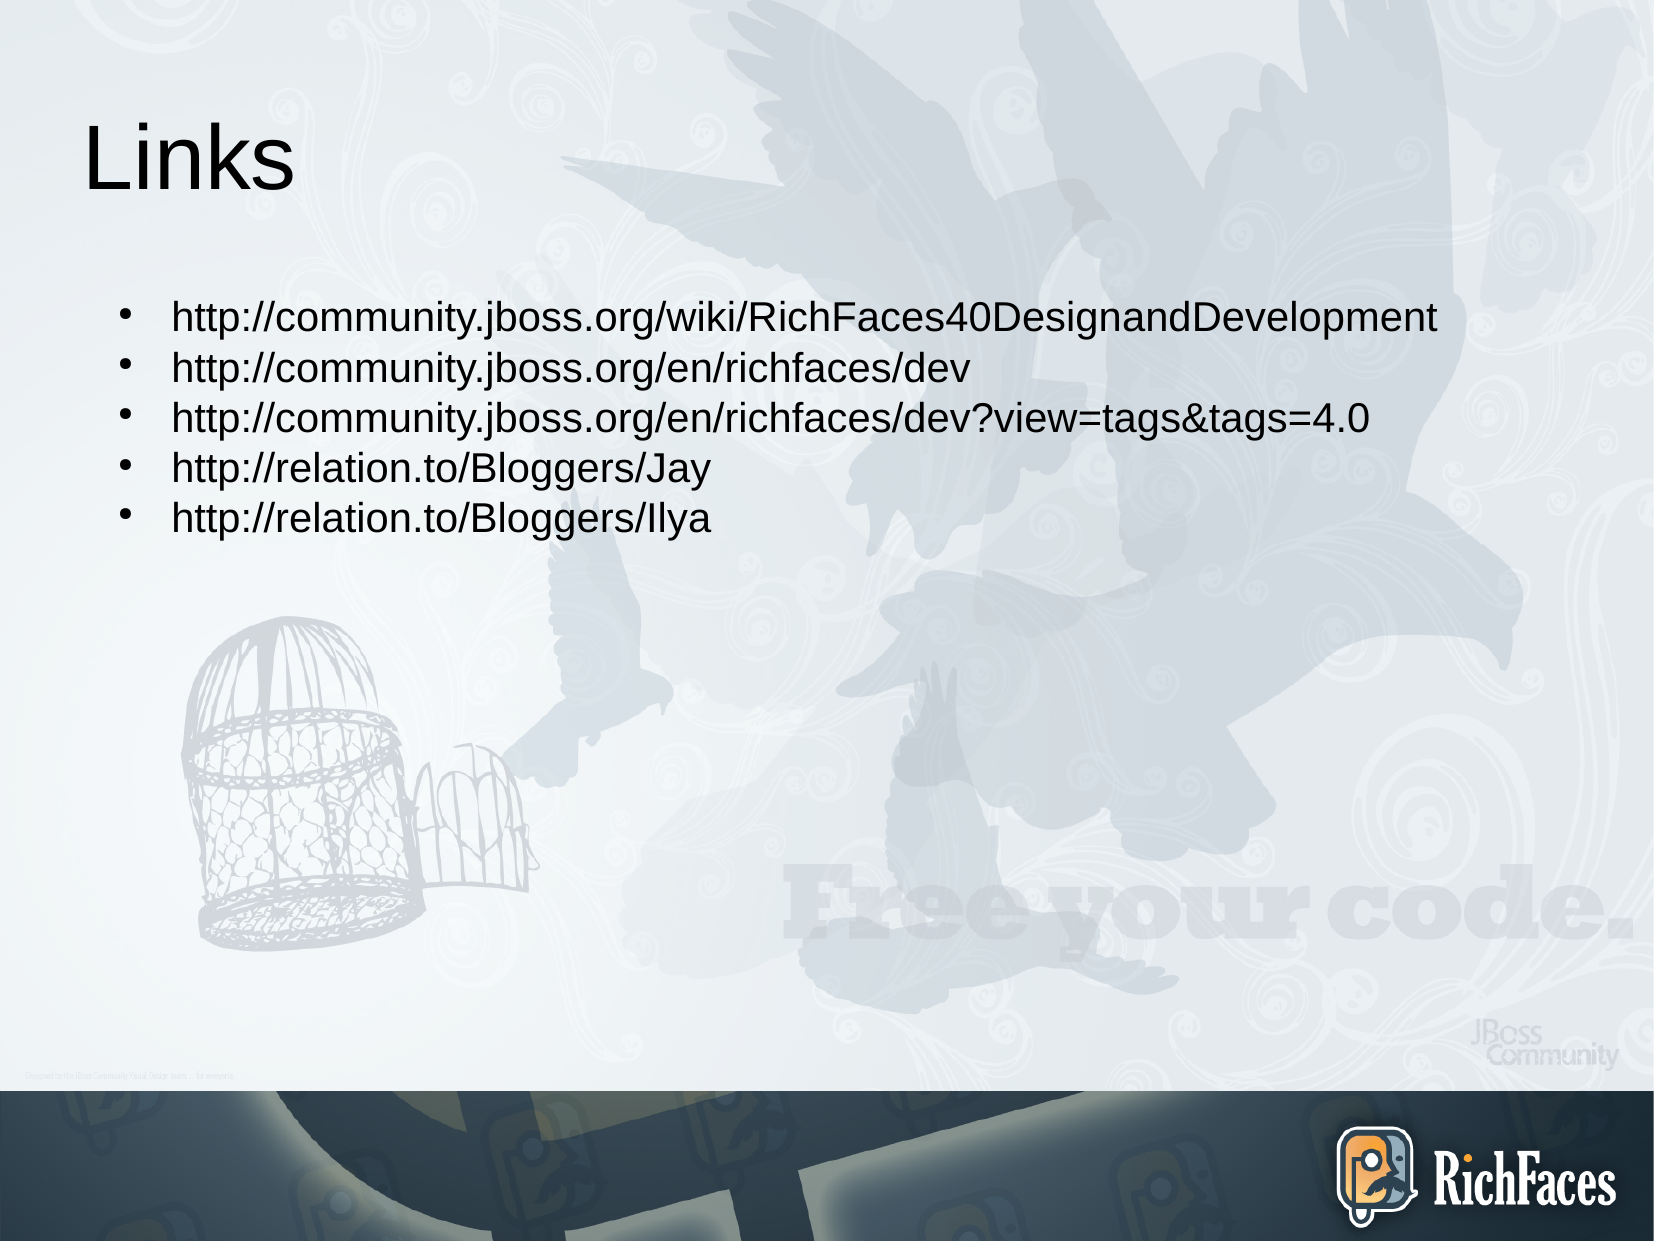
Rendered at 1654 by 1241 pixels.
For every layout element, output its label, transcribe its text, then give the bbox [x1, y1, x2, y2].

list http://community.jboss.org/wiki/RichFaces40DesignandDevelopment http://community.jboss.org/en/richfaces/dev http://community.jboss.org/en/richfaces/dev?view=tags&tags=4.0 http://relation.to/Bloggers/Jay http://relation.to/Bloggers/Ilya [82, 290, 1571, 1094]
title Links [82, 56, 1571, 250]
